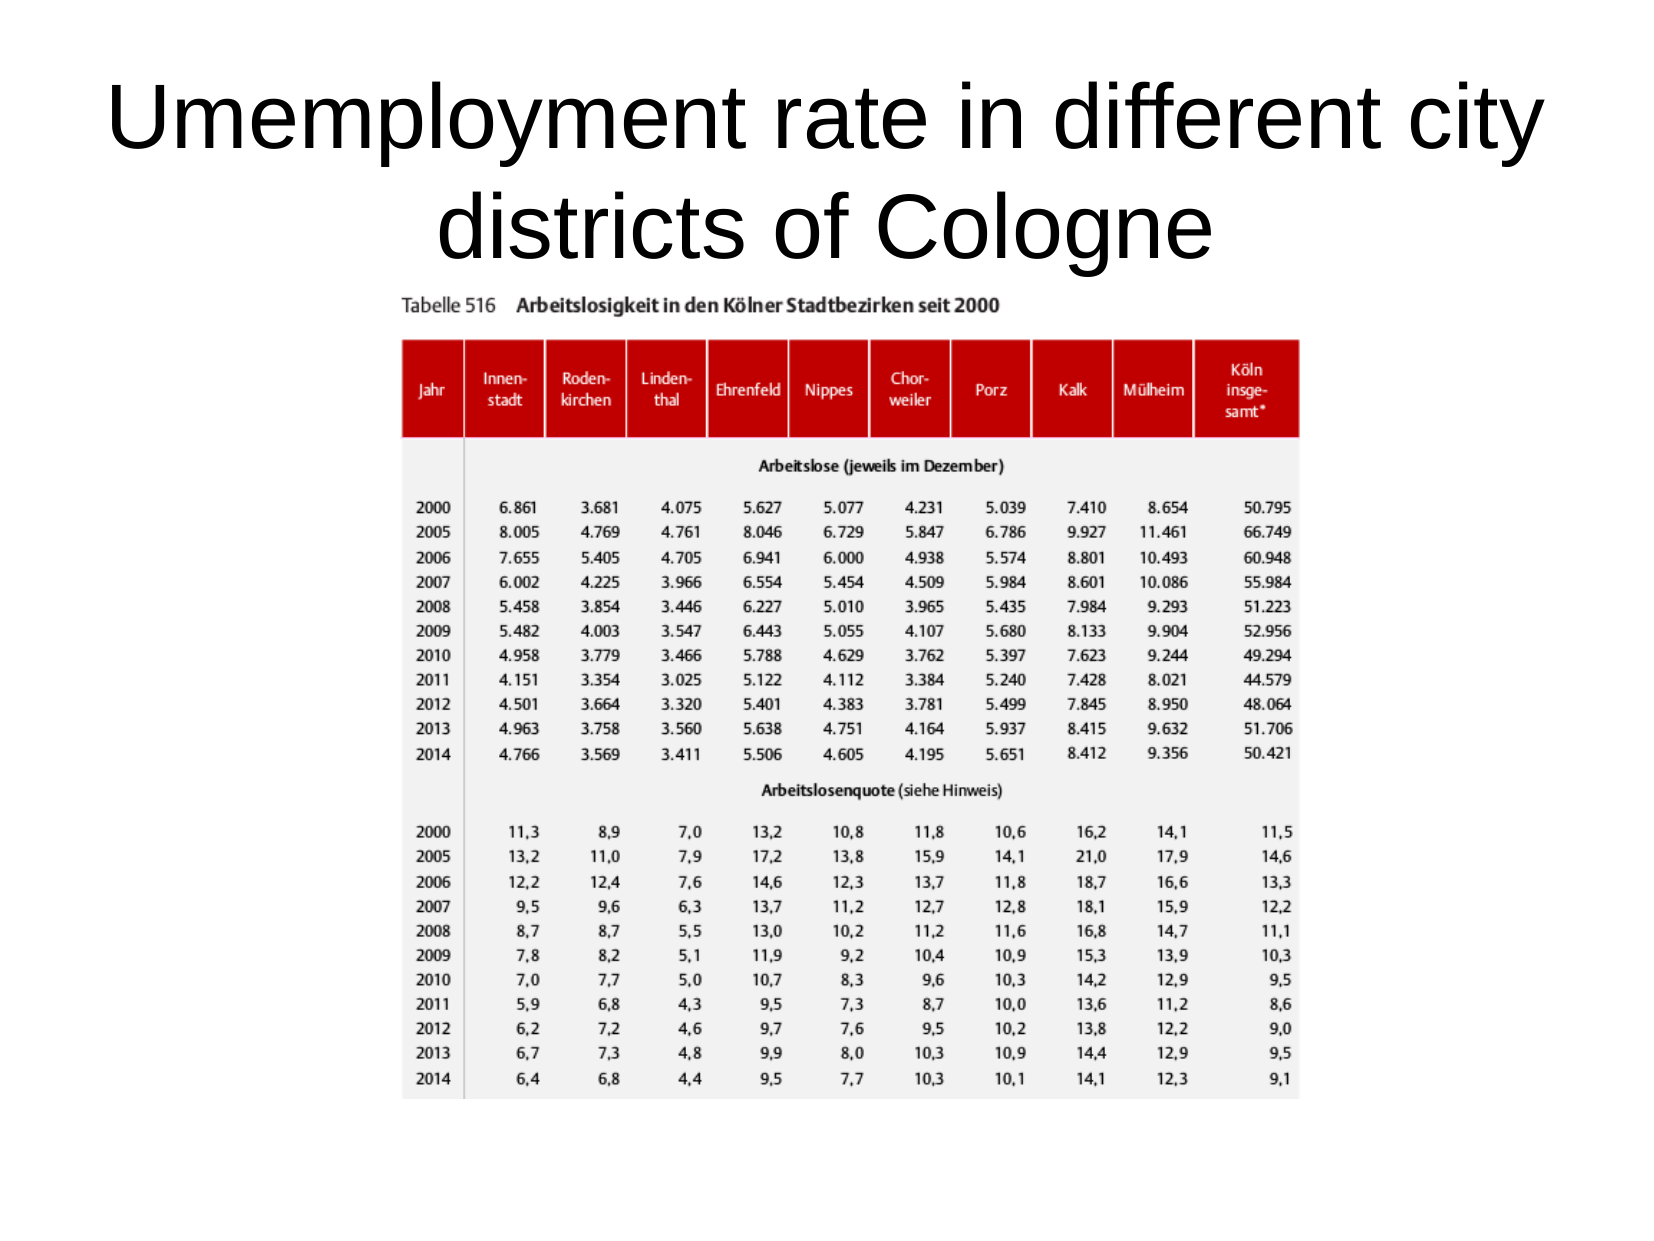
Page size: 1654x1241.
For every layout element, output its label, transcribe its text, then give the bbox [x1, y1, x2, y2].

list [82, 290, 1571, 1010]
picture [389, 291, 1323, 1099]
title Umemployment rate in different city districts of Cologne [82, 49, 1571, 257]
